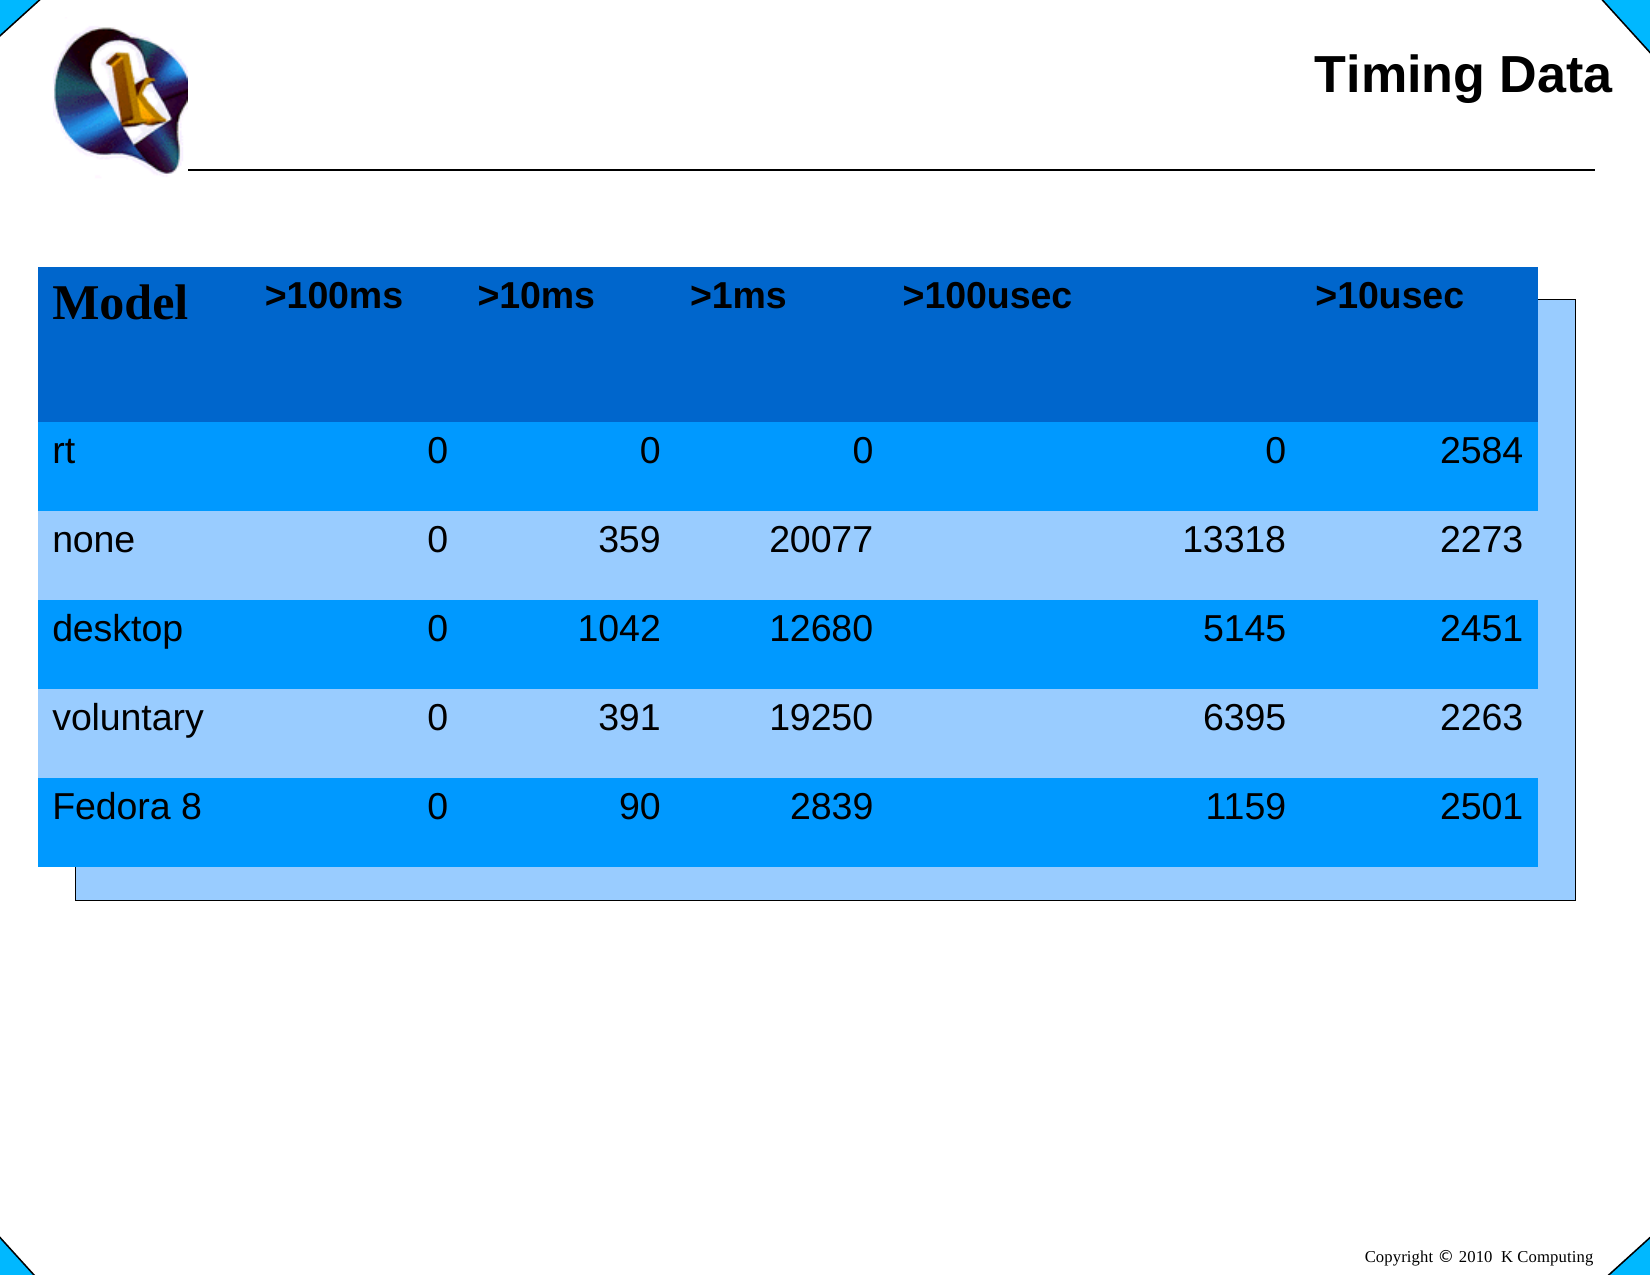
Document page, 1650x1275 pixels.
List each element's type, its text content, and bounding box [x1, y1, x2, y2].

table_cell 2584 [1301, 422, 1538, 511]
table_cell 391 [463, 689, 675, 778]
table_cell 19250 [675, 689, 888, 778]
table_cell 1159 [888, 778, 1301, 867]
table_cell voluntary [38, 689, 250, 778]
table_cell desktop [38, 600, 250, 689]
table_cell 2263 [1301, 689, 1538, 778]
table_header >10ms [463, 267, 675, 422]
table_cell 0 [888, 422, 1301, 511]
table_cell 2839 [675, 778, 888, 867]
table_cell 2451 [1301, 600, 1538, 689]
table_cell 0 [250, 511, 463, 600]
table_cell 5145 [888, 600, 1301, 689]
picture [53, 17, 188, 188]
table_cell 12680 [675, 600, 888, 689]
table_cell 1042 [463, 600, 675, 689]
text_box [75, 299, 1576, 901]
table_cell 0 [250, 600, 463, 689]
table_header >10usec [1301, 267, 1538, 422]
table_cell rt [38, 422, 250, 511]
table_cell 2501 [1301, 778, 1538, 867]
title Timing Data [437, 7, 1613, 143]
table_cell 0 [250, 778, 463, 867]
table_header >100usec [888, 267, 1301, 422]
table_cell 6395 [888, 689, 1301, 778]
table_cell 0 [675, 422, 888, 511]
table_cell 0 [250, 689, 463, 778]
table_header Model [38, 267, 250, 422]
table_cell none [38, 511, 250, 600]
table_cell Fedora 8 [38, 778, 250, 867]
table_cell 20077 [675, 511, 888, 600]
table_header >100ms [250, 267, 463, 422]
table_header >1ms [675, 267, 888, 422]
table_cell 0 [463, 422, 675, 511]
table_cell 0 [250, 422, 463, 511]
table_cell 2273 [1301, 511, 1538, 600]
table_cell 13318 [888, 511, 1301, 600]
table_cell 359 [463, 511, 675, 600]
table_cell 90 [463, 778, 675, 867]
